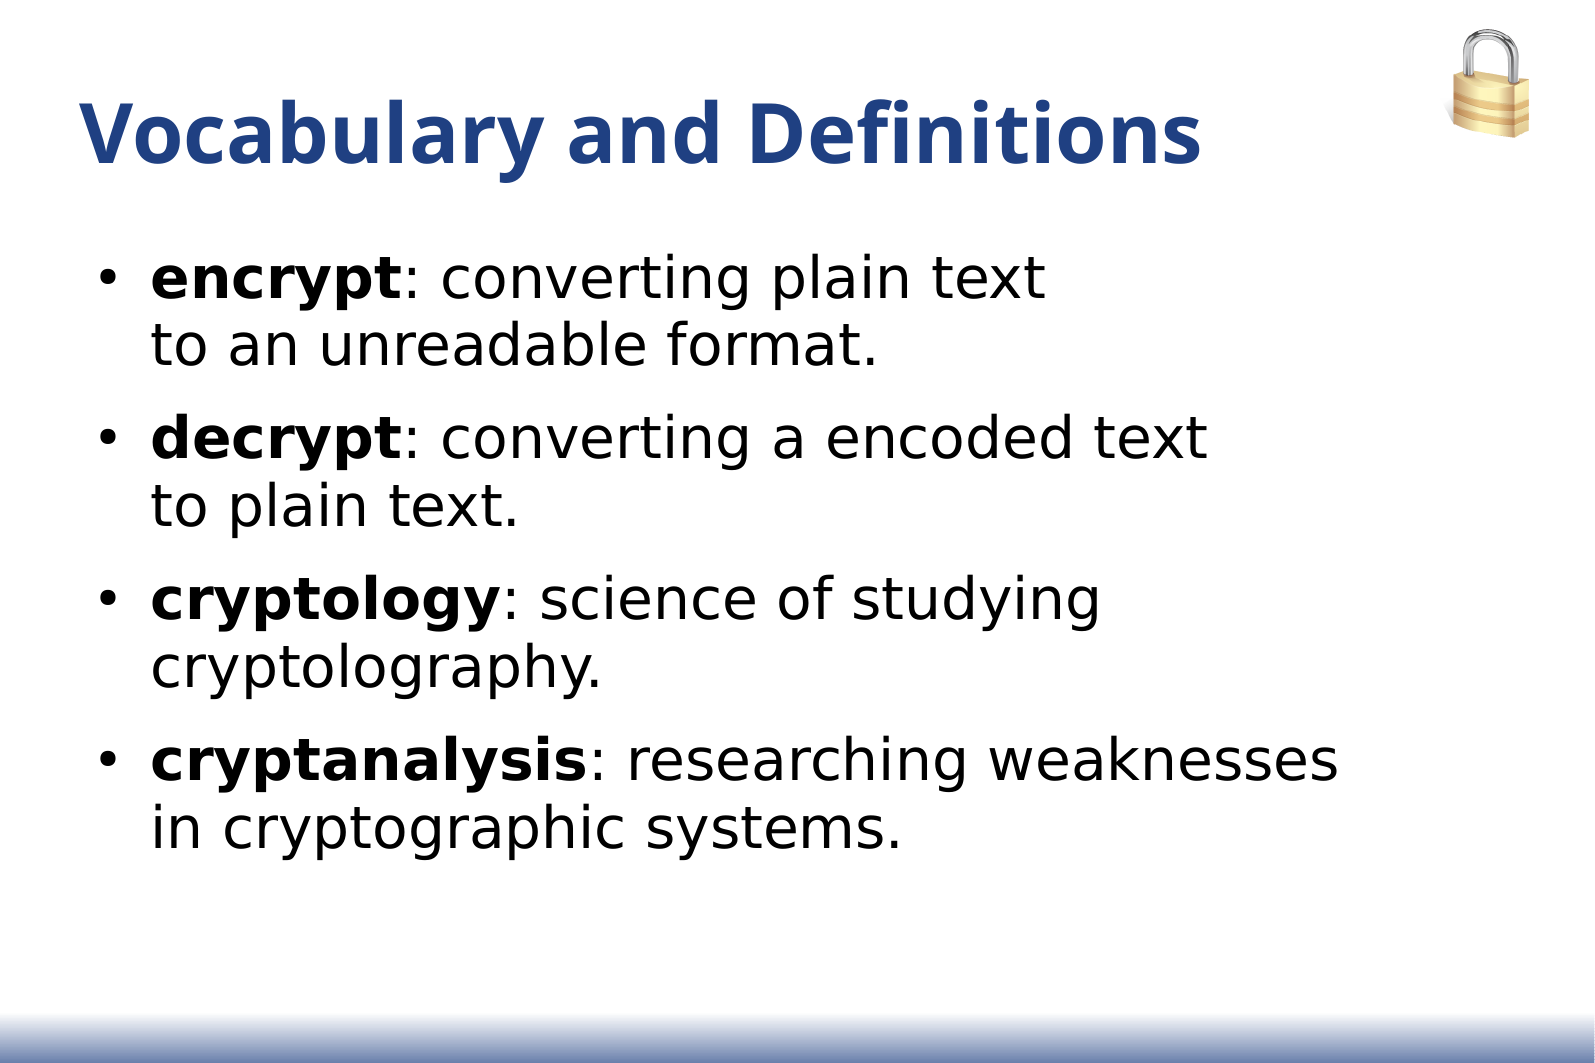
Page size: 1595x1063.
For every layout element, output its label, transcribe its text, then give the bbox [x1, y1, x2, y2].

list encrypt: converting plain text to an unreadable format. decrypt: converting a encoded text to plain text. cryptology: science of studying cryptolography. cryptanalysis: researching weaknesses in cryptographic systems. [79, 244, 1515, 955]
title Vocabulary and Definitions [79, 42, 1515, 220]
picture [1423, 25, 1555, 142]
